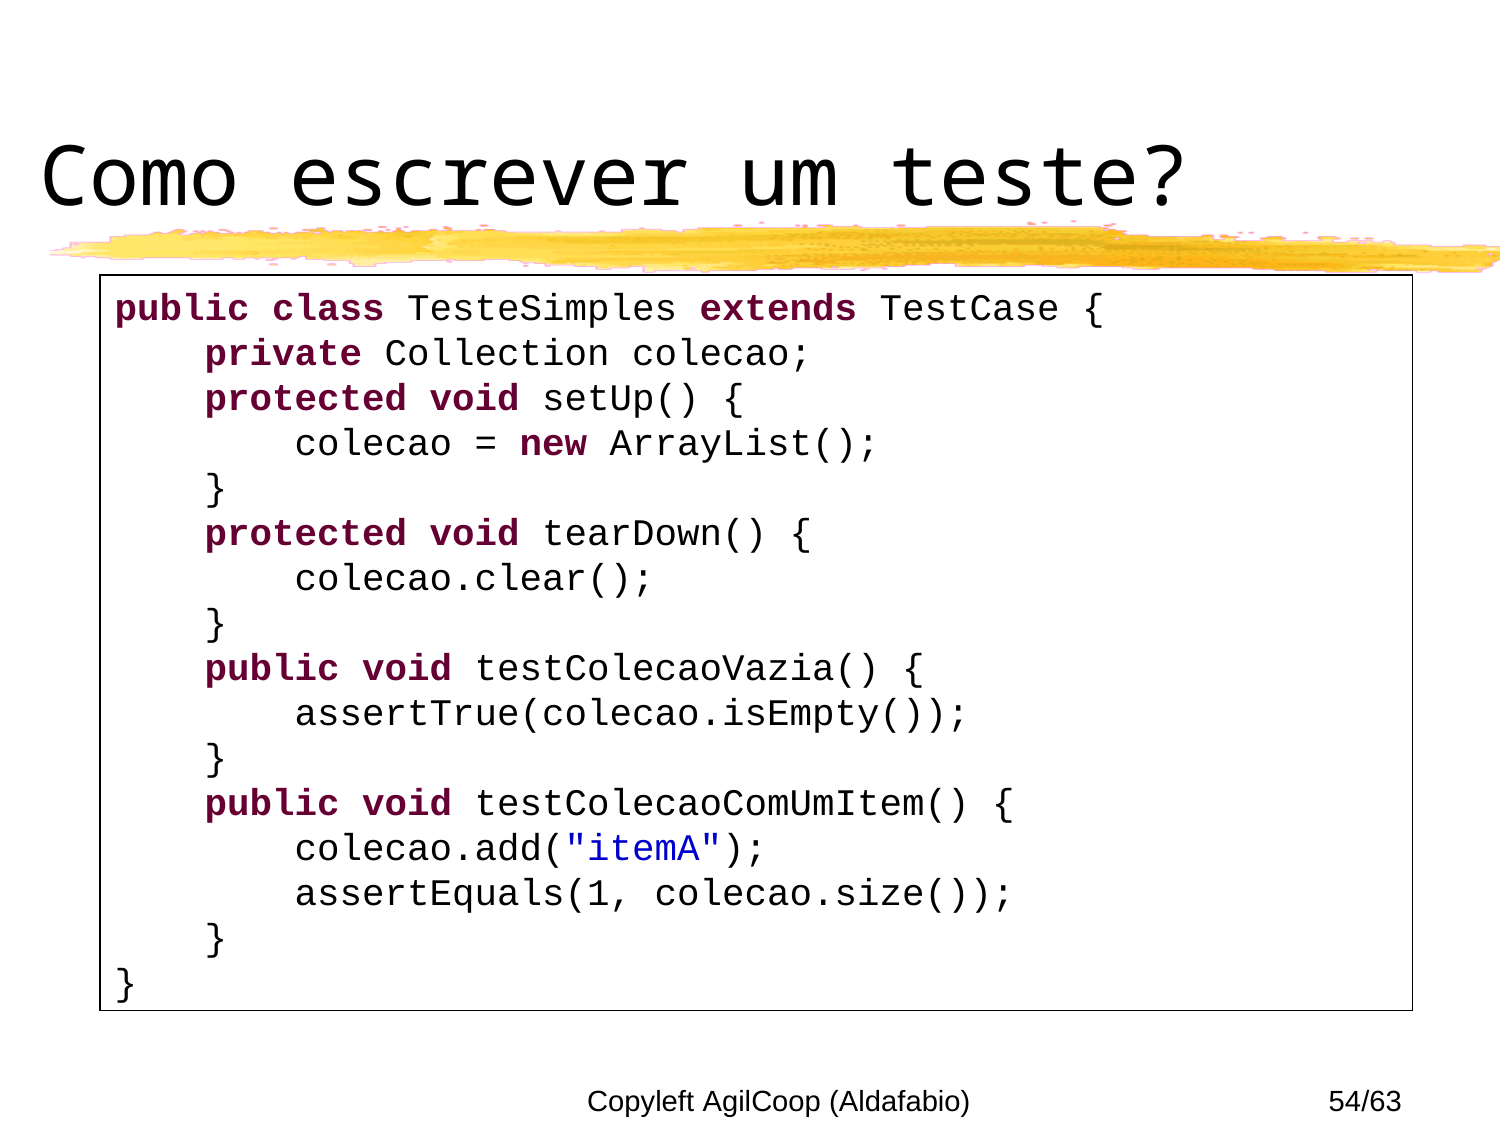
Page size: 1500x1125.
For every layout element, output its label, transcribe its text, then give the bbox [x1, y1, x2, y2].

title Como escrever um teste? [24, 74, 1488, 238]
picture [50, 215, 1500, 284]
text_box public class TesteSimples extends TestCase { private Collection colecao; protected void setUp() { colecao = new ArrayList(); } protected void tearDown() { colecao.clear(); } public void testColecaoVazia() { assertTrue(colecao.isEmpty()); } public void testColecaoComUmItem() { colecao.add("itemA"); assertEquals(1, colecao.size()); } } [99, 274, 1413, 1011]
